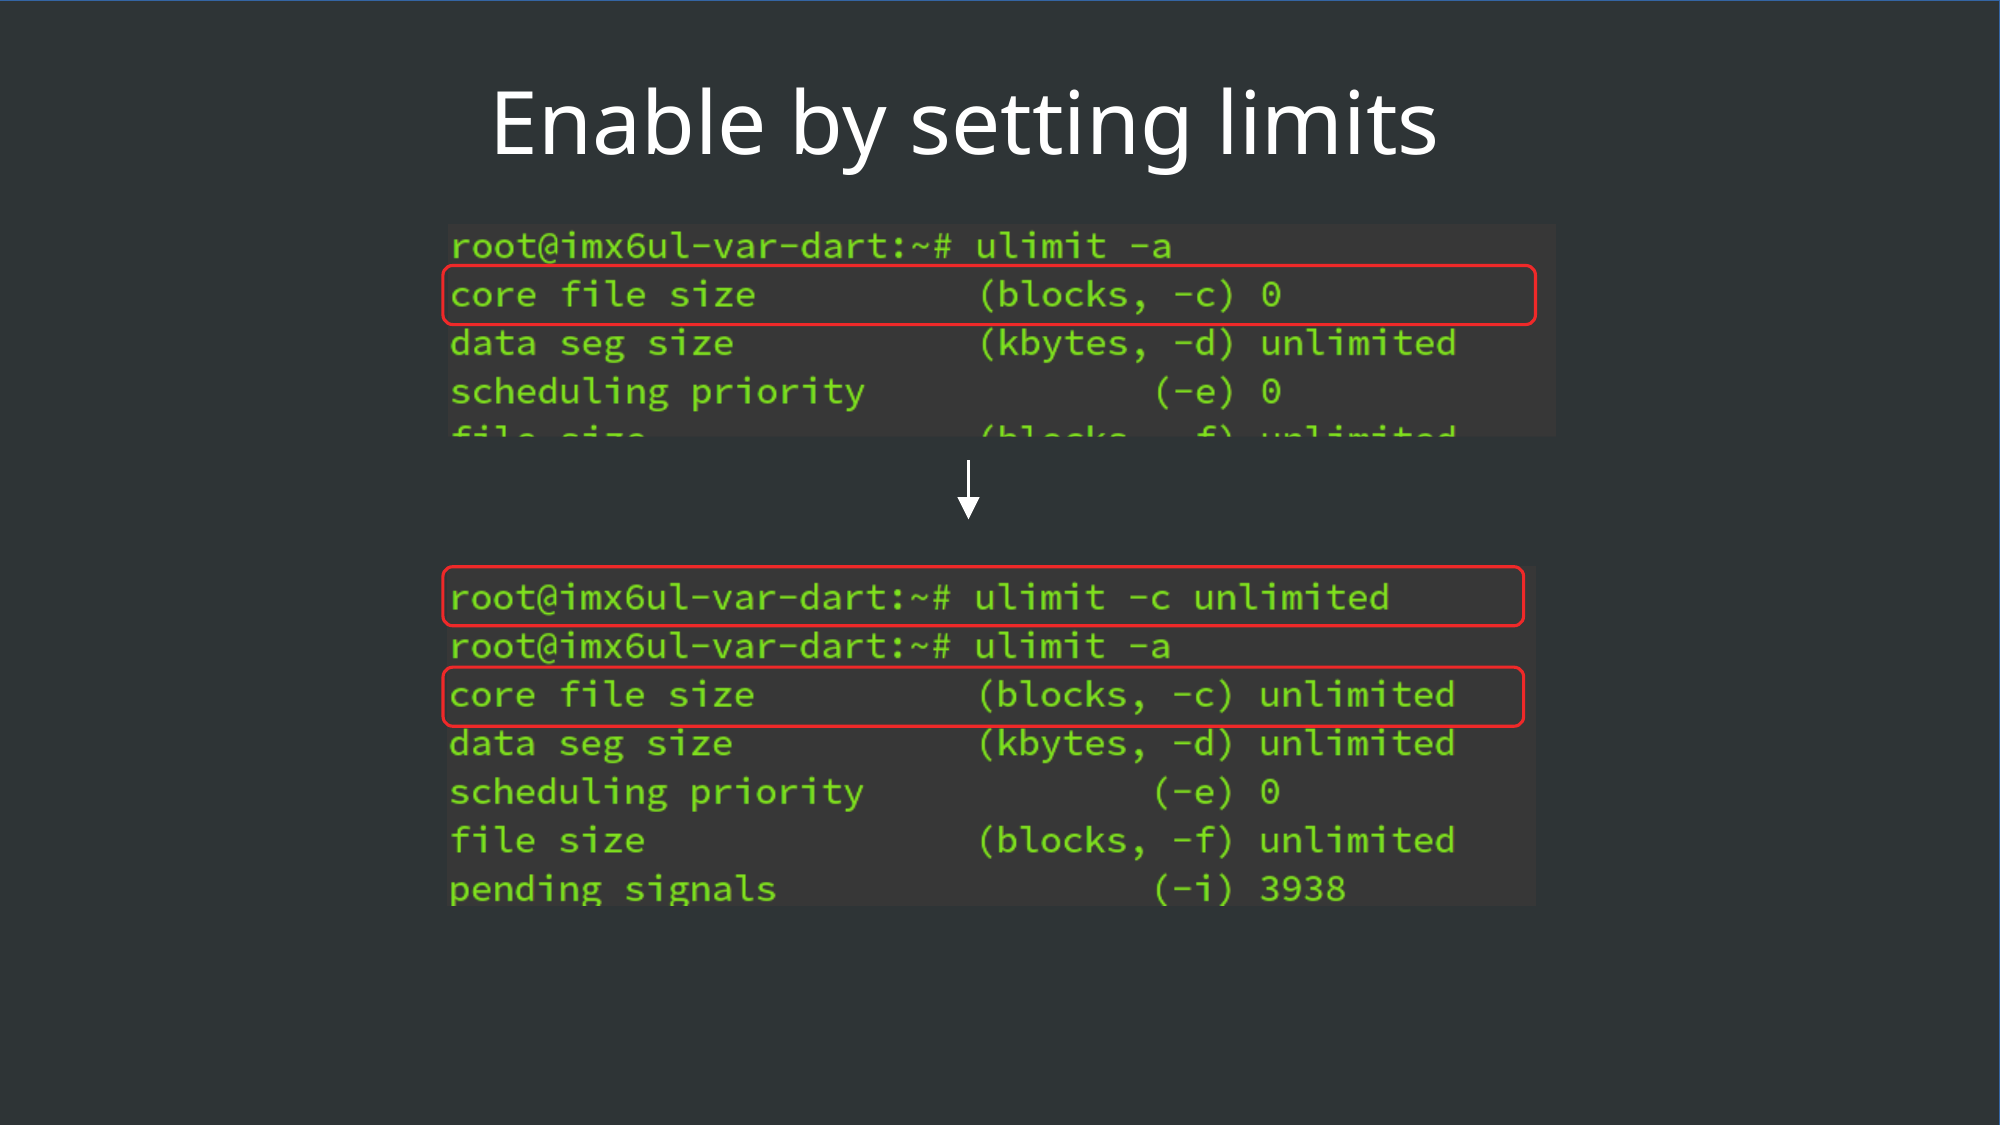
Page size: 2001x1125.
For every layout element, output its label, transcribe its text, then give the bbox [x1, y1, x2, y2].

text_box [0, 0, 2000, 1125]
picture [447, 569, 1522, 624]
picture [447, 669, 1522, 724]
picture [447, 566, 1536, 906]
title Enable by setting limits [94, 0, 1835, 358]
picture [448, 358, 1556, 436]
